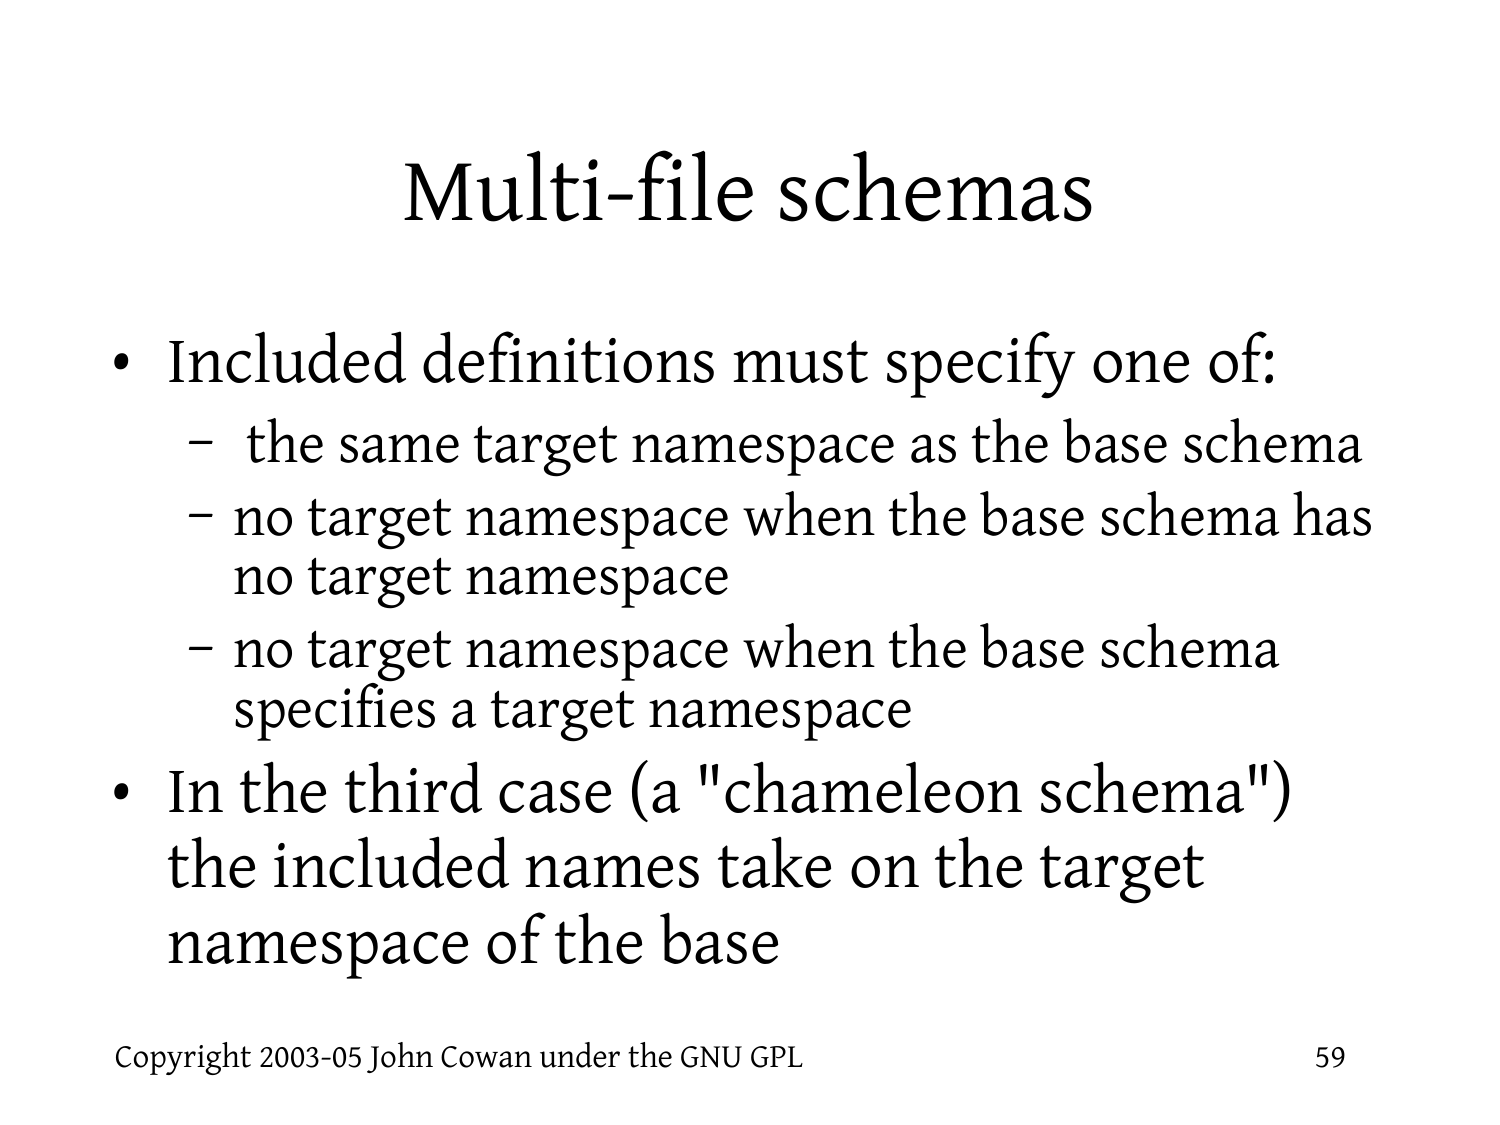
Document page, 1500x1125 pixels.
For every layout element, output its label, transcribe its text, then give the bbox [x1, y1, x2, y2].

list Included definitions must specify one of: the same target namespace as the base schema no target namespace when the base schema has no target namespace no target namespace when the base schema specifies a target namespace In the third case (a "chameleon schema") the included names take on the target namespace of the base [112, 324, 1387, 1031]
title Multi-file schemas [112, 62, 1387, 324]
